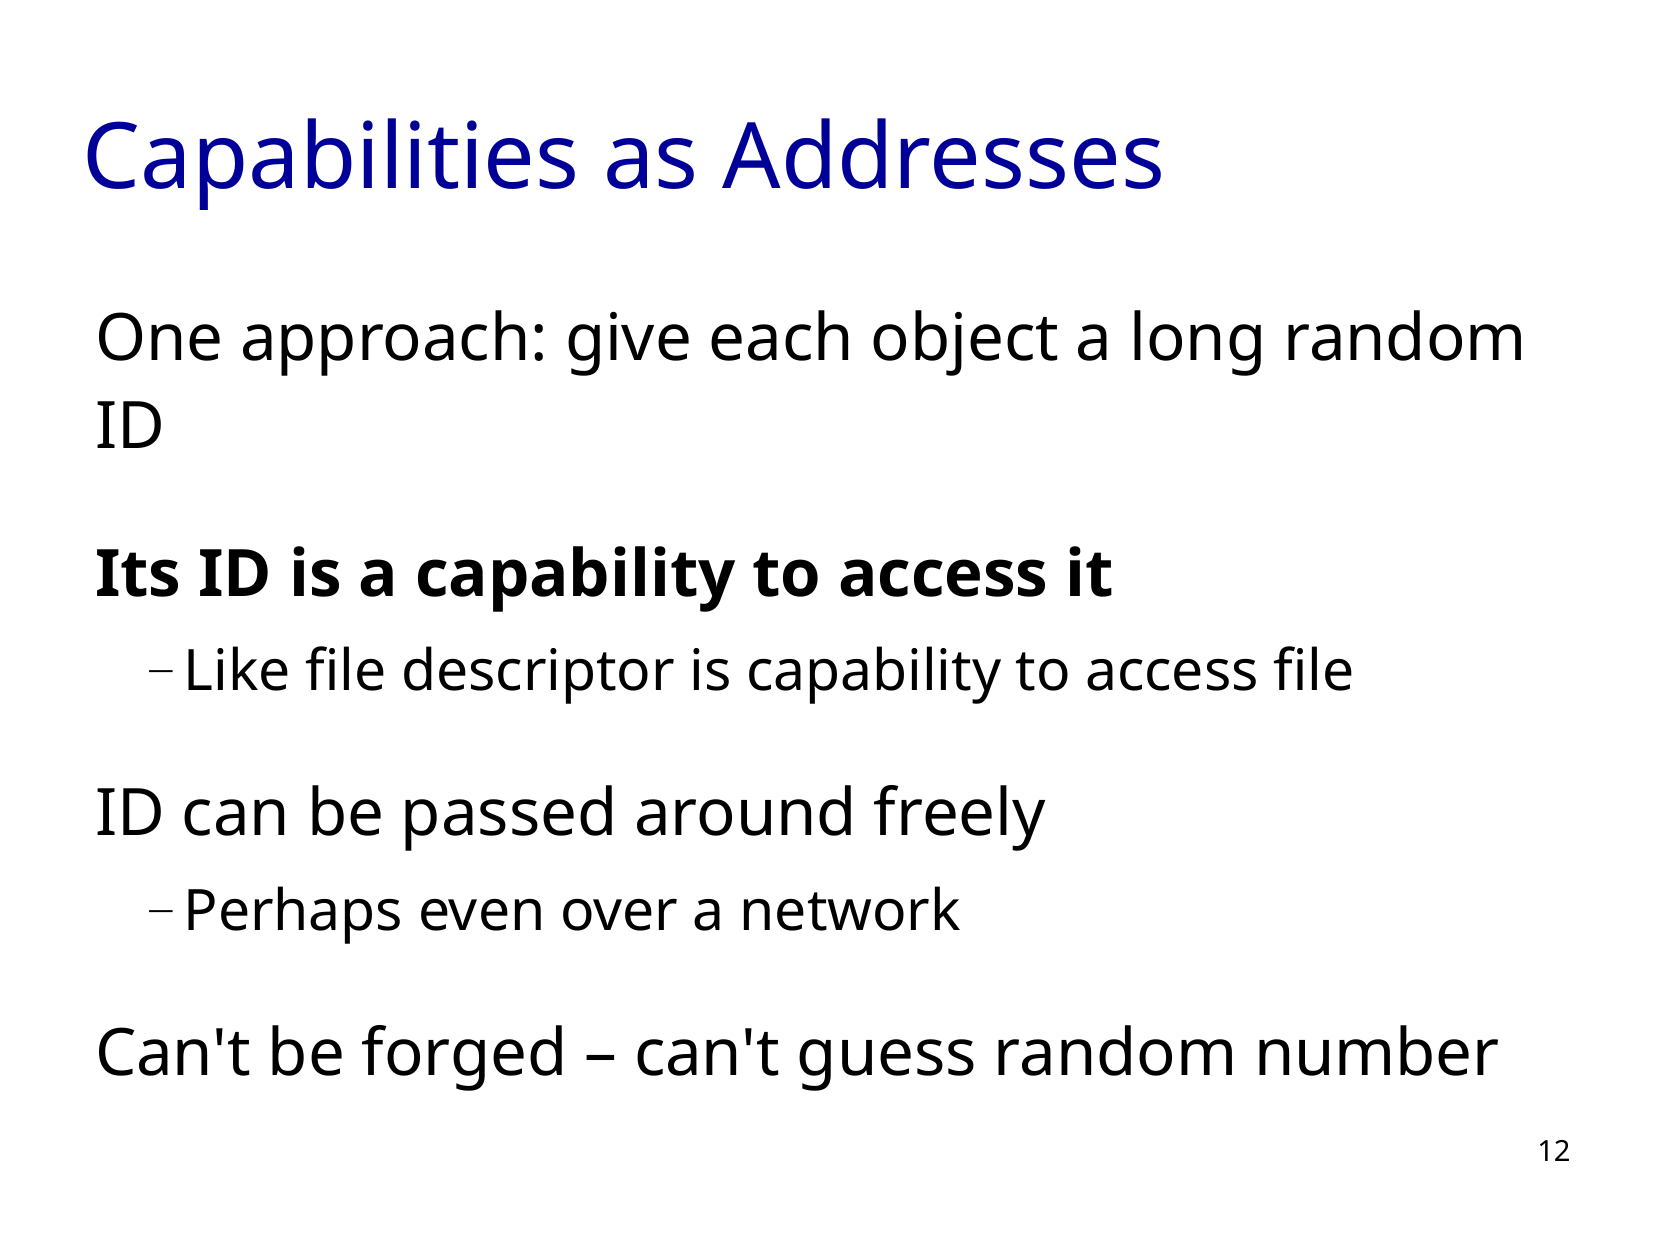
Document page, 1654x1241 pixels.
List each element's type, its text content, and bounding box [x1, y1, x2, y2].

title Capabilities as Addresses [82, 49, 1571, 257]
list One approach: give each object a long random ID Its ID is a capability to access it Like file descriptor is capability to access file ID can be passed around freely Perhaps even over a network Can't be forged – can't guess random number [60, 290, 1571, 1096]
